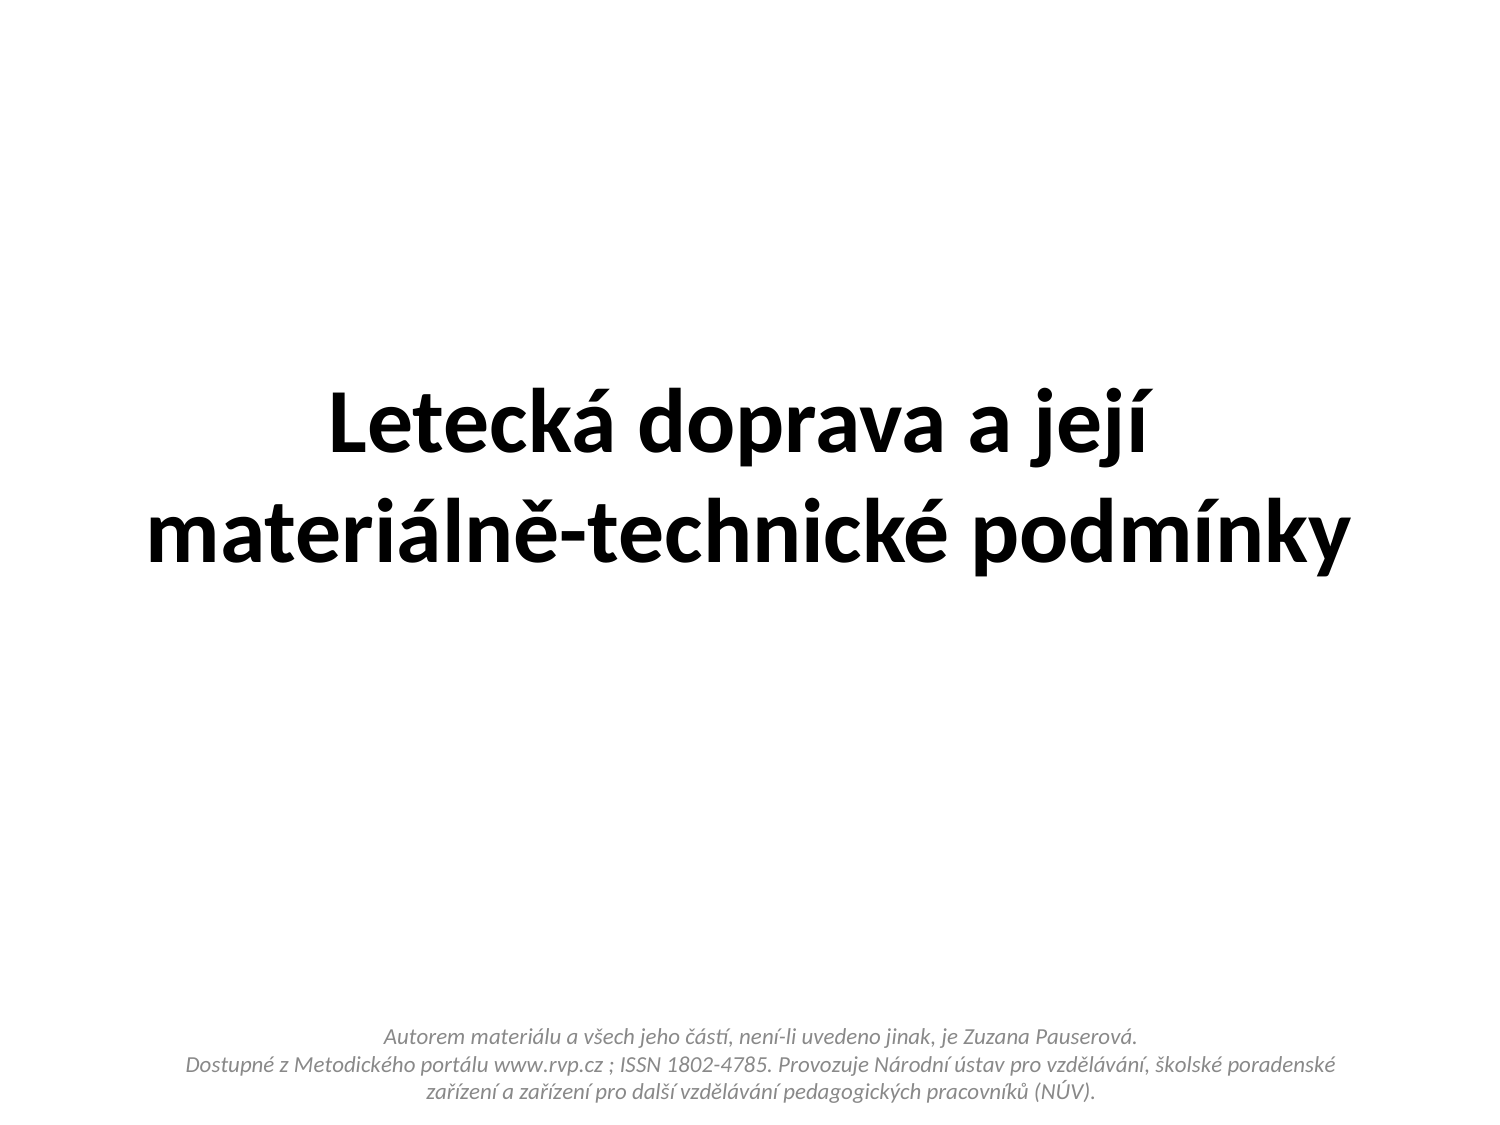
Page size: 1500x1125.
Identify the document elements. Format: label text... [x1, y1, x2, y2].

text_box Autorem materiálu a všech jeho částí, není-li uvedeno jinak, je Zuzana Pauserová. Dostupné z Metodického portálu www.rvp.cz ; ISSN 1802-4785. Provozuje Národní ústav pro vzdělávání, školské poradenské zařízení a zařízení pro další vzdělávání pedagogických pracovníků (NÚV). [147, 1046, 1377, 1107]
title Letecká doprava a její materiálně-technické podmínky [112, 349, 1388, 592]
